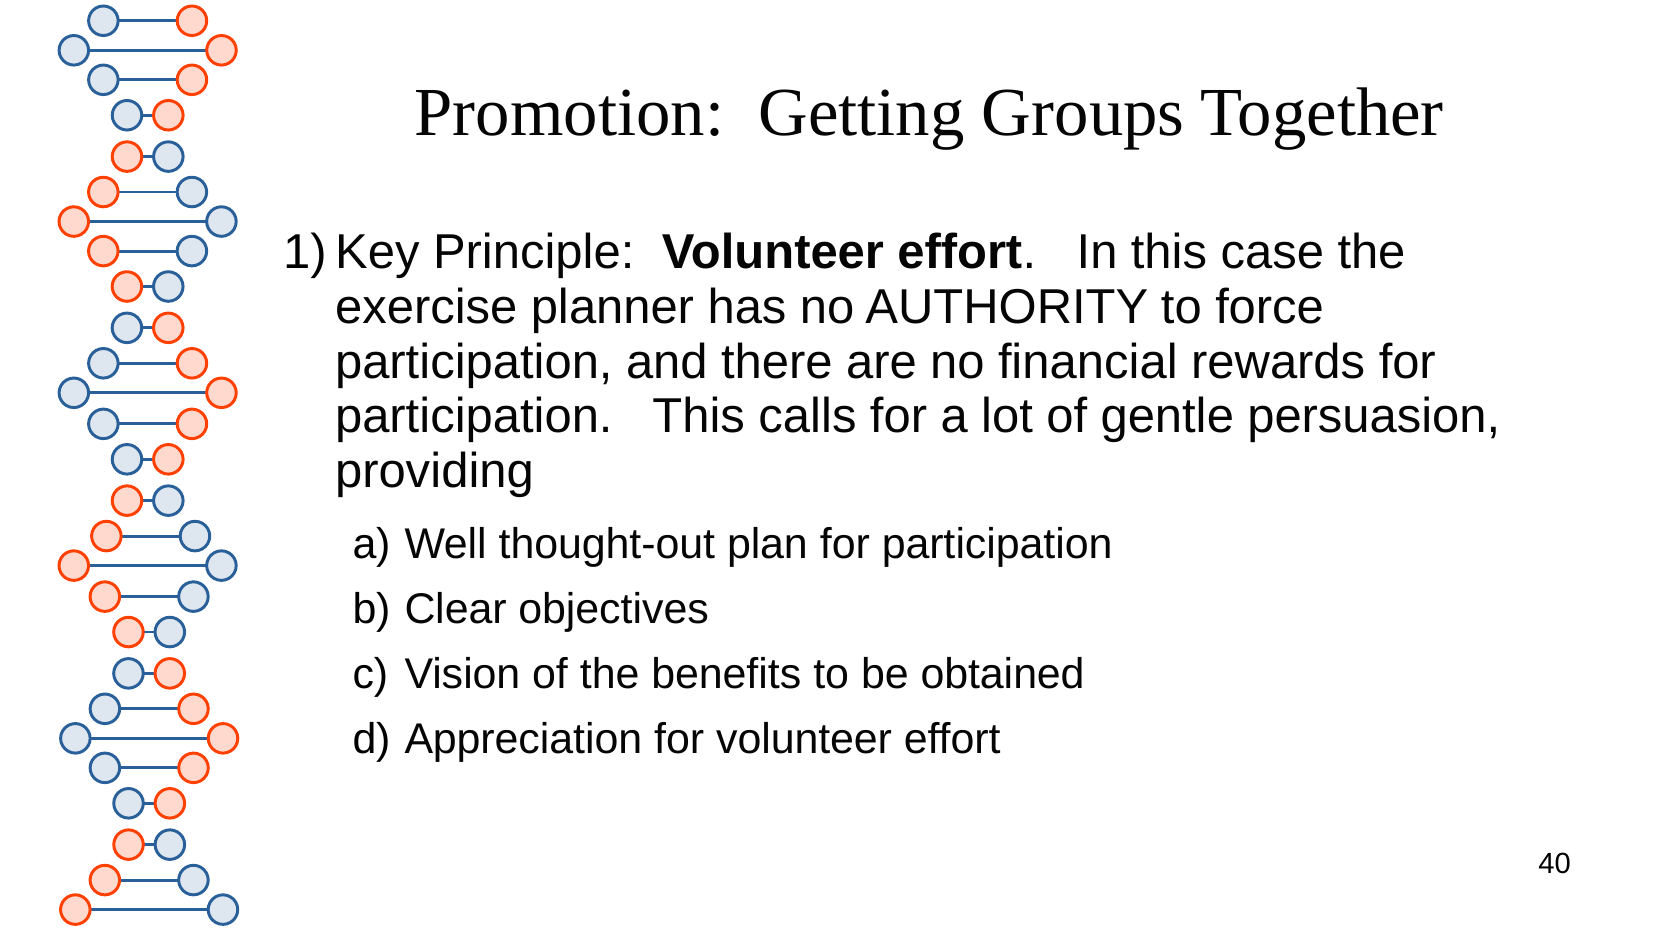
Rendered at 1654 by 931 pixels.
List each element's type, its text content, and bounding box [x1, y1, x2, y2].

list Key Principle: Volunteer effort. In this case the exercise planner has no AUTHORITY to force participation, and there are no financial rewards for participation. This calls for a lot of gentle persuasion, providing Well thought-out plan for participation Clear objectives Vision of the benefits to be obtained Appreciation for volunteer effort [265, 224, 1595, 764]
title Promotion: Getting Groups Together [265, 35, 1595, 189]
